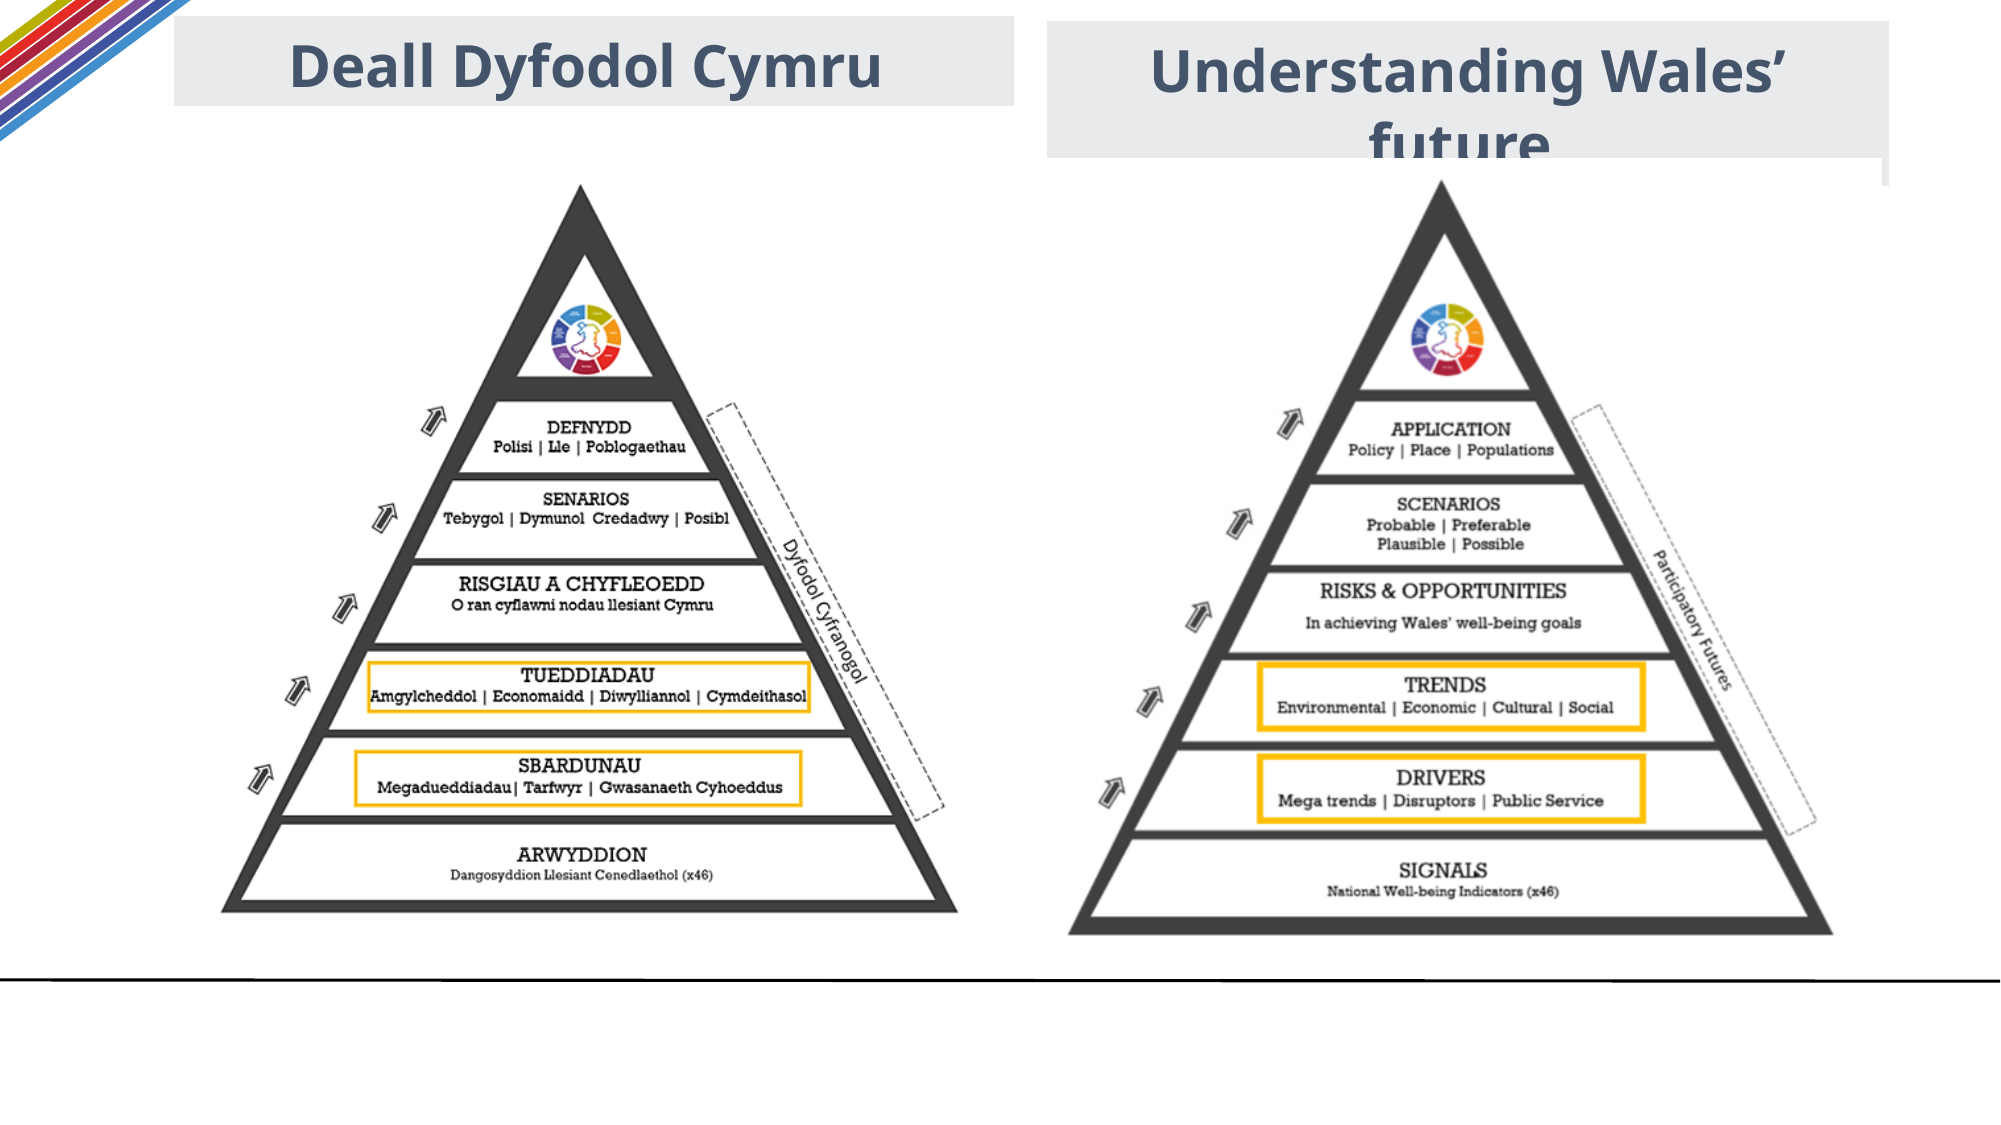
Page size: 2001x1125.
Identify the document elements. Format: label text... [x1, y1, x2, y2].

text_box Understanding Wales’ future [1047, 21, 1889, 186]
picture [1046, 158, 1882, 969]
picture [174, 157, 1009, 970]
text_box Deall Dyfodol Cymru [174, 16, 1014, 106]
